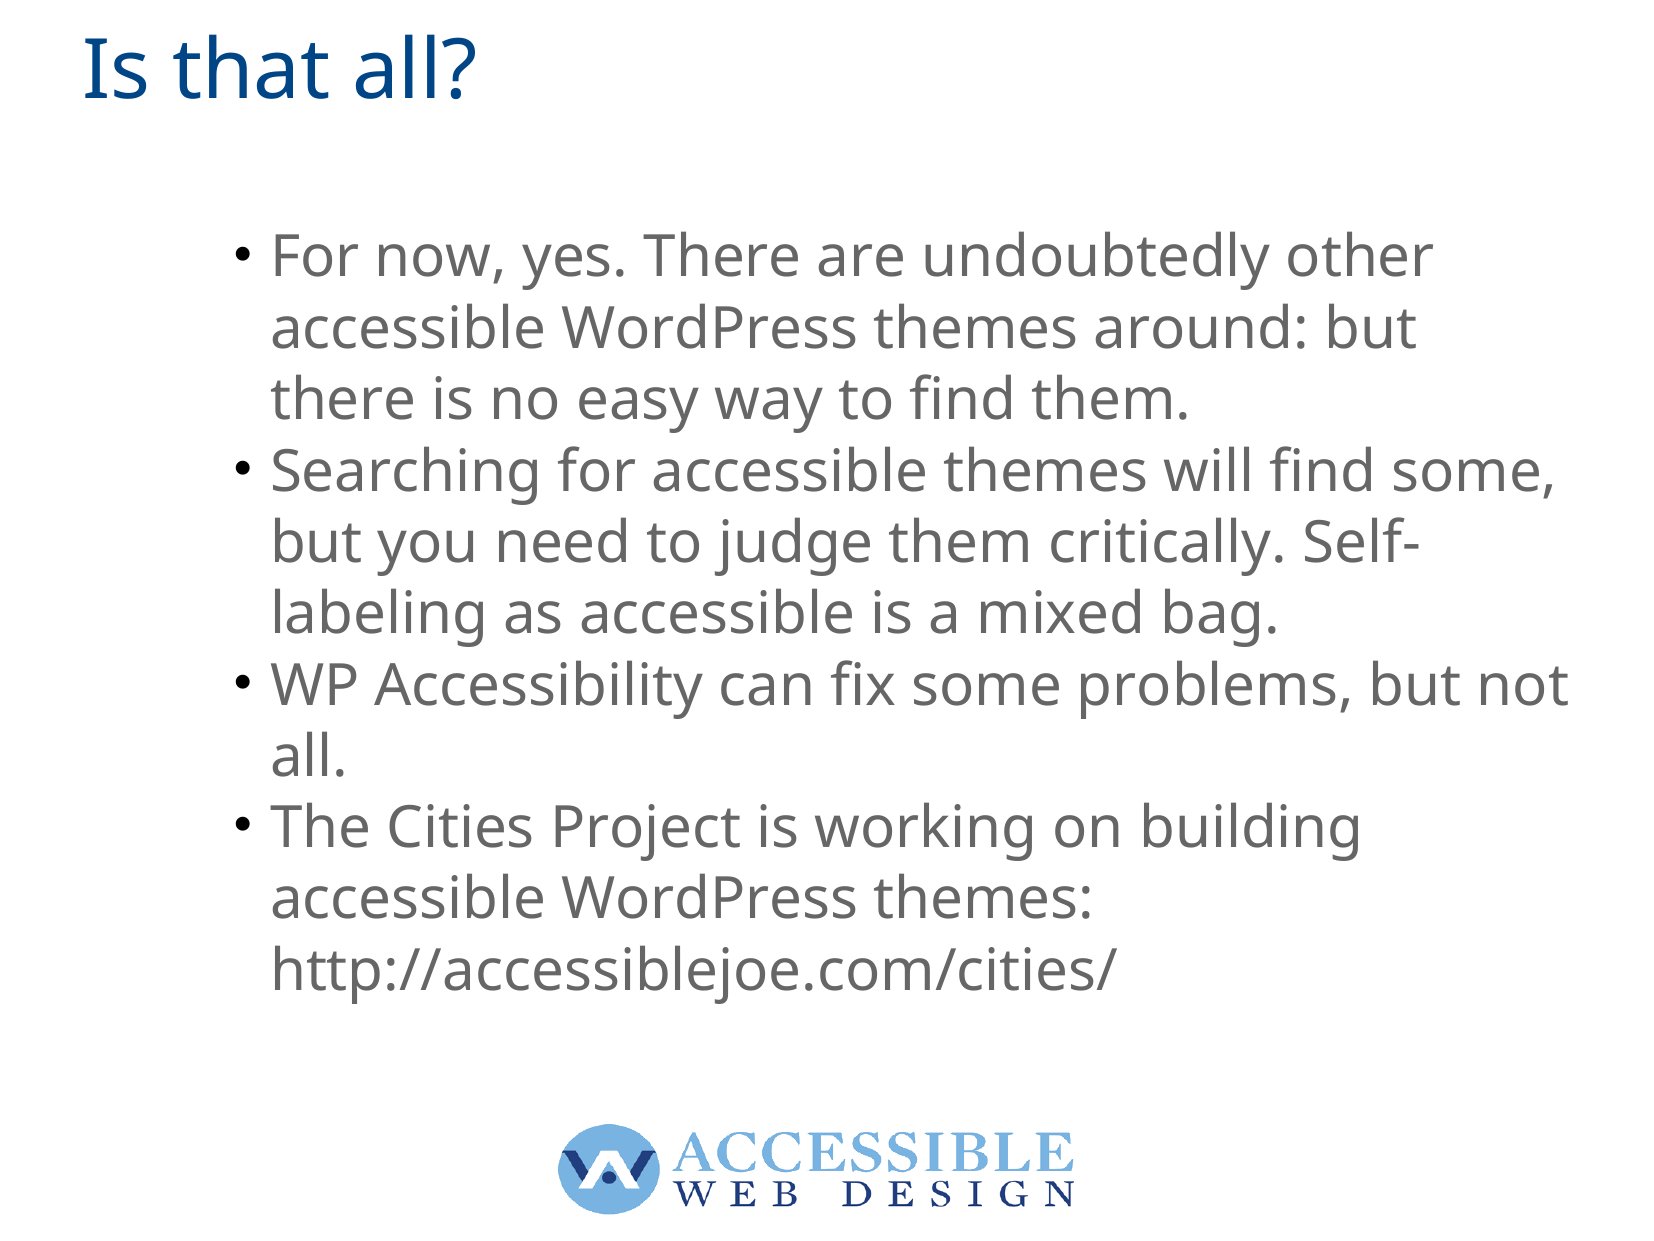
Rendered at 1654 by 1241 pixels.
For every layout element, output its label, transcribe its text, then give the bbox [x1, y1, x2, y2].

text_box Is that all? For now, yes. There are undoubtedly other accessible WordPress themes around: but there is no easy way to find them. Searching for accessible themes will find some, but you need to judge them critically. Self-labeling as accessible is a mixed bag. WP Accessibility can fix some problems, but not all. The Cities Project is working on building accessible WordPress themes: http://accessiblejoe.com/cities/ [82, 49, 1571, 1109]
picture [558, 1124, 1074, 1215]
